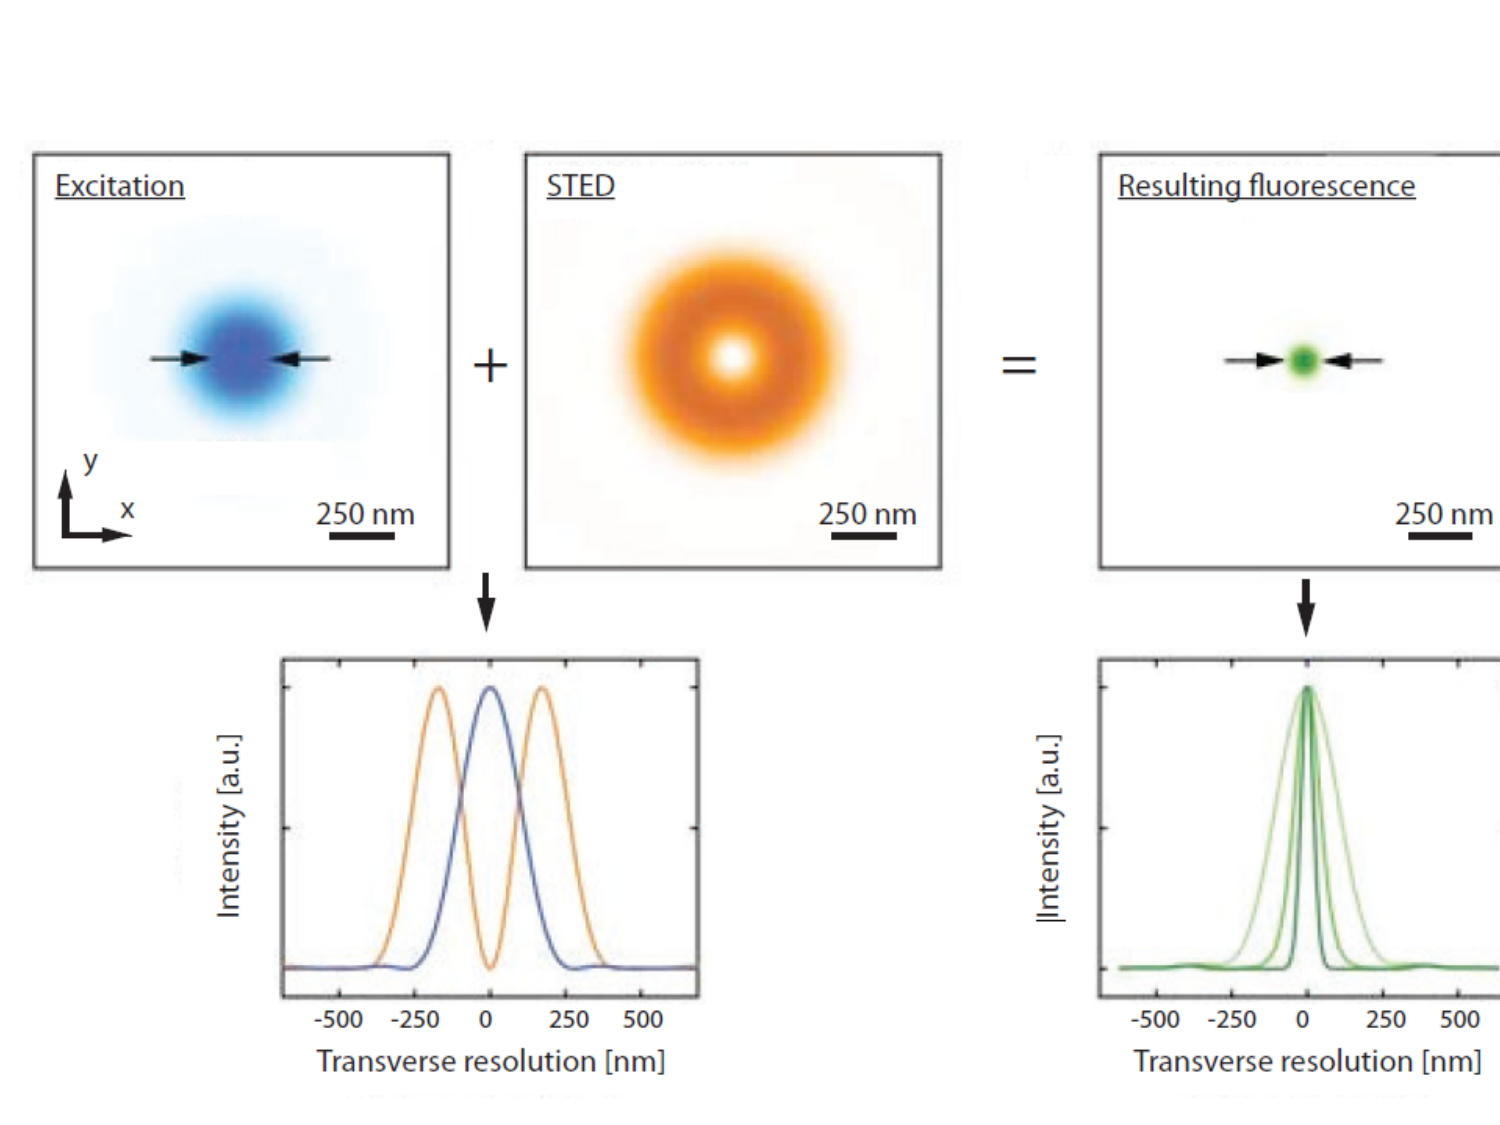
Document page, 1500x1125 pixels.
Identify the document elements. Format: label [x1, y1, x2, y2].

picture [12, 140, 1500, 1114]
